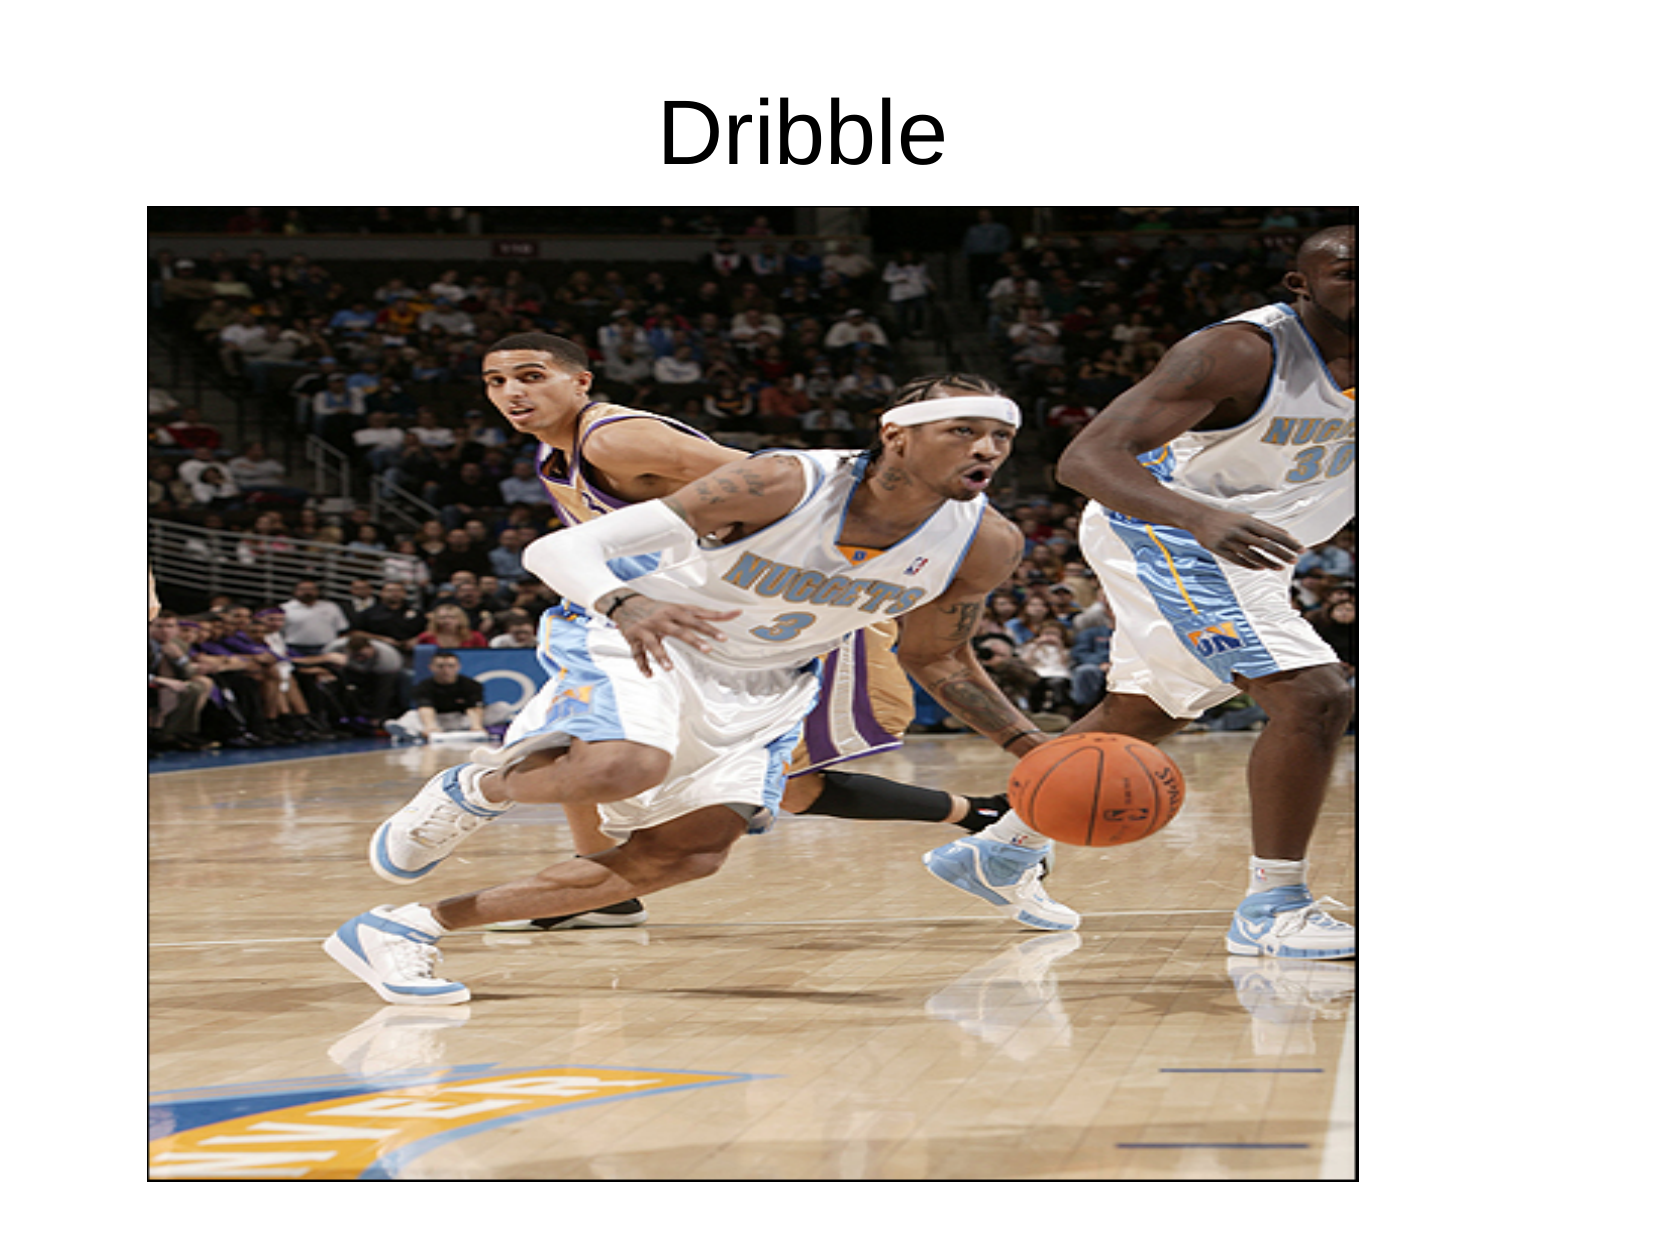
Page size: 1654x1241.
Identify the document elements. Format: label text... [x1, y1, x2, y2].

title Dribble [59, 29, 1548, 237]
picture [147, 206, 1359, 1182]
